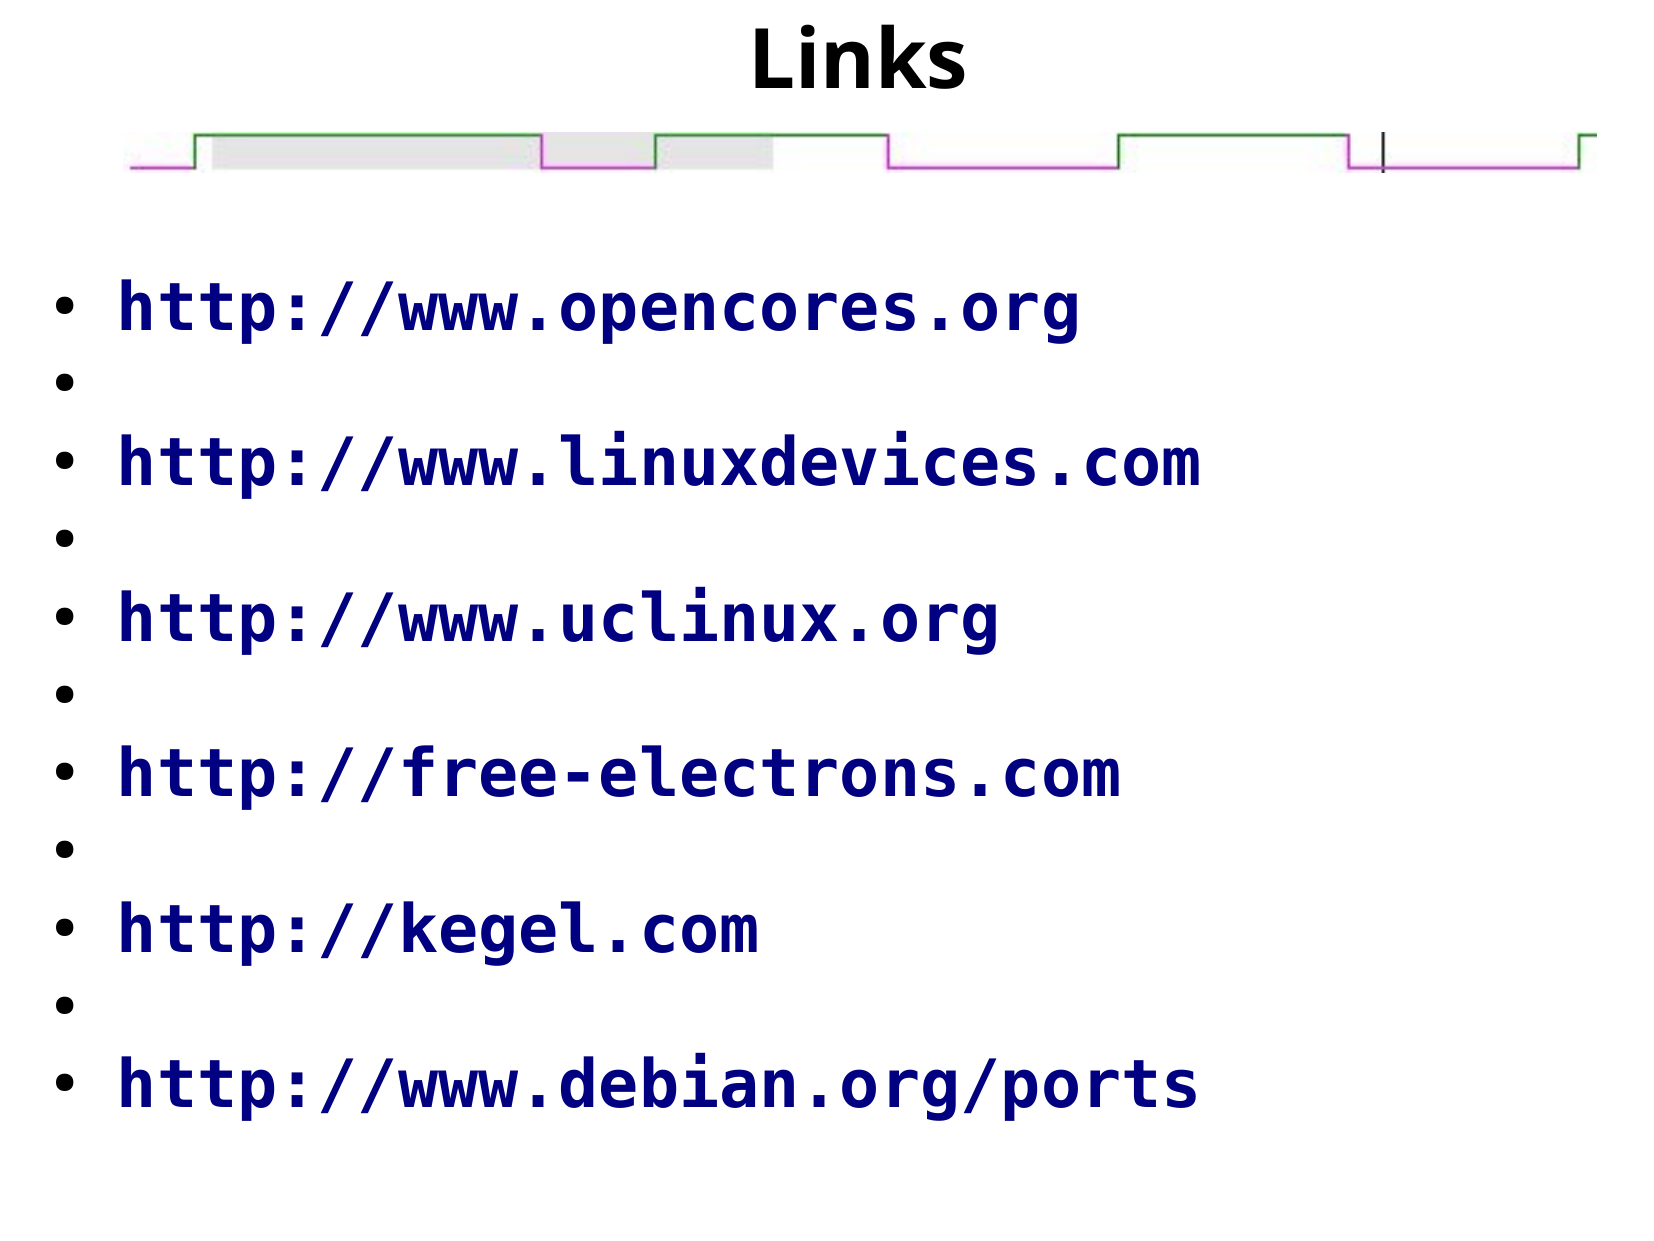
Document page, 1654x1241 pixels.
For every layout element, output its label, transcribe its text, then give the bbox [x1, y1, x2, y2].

text_box http://www.opencores.org http://www.linuxdevices.com http://www.uclinux.org http://free-electrons.com http://kegel.com http://www.debian.org/ports [52, 268, 1634, 1124]
text_box Links [748, 0, 1023, 108]
picture [123, 132, 1597, 173]
